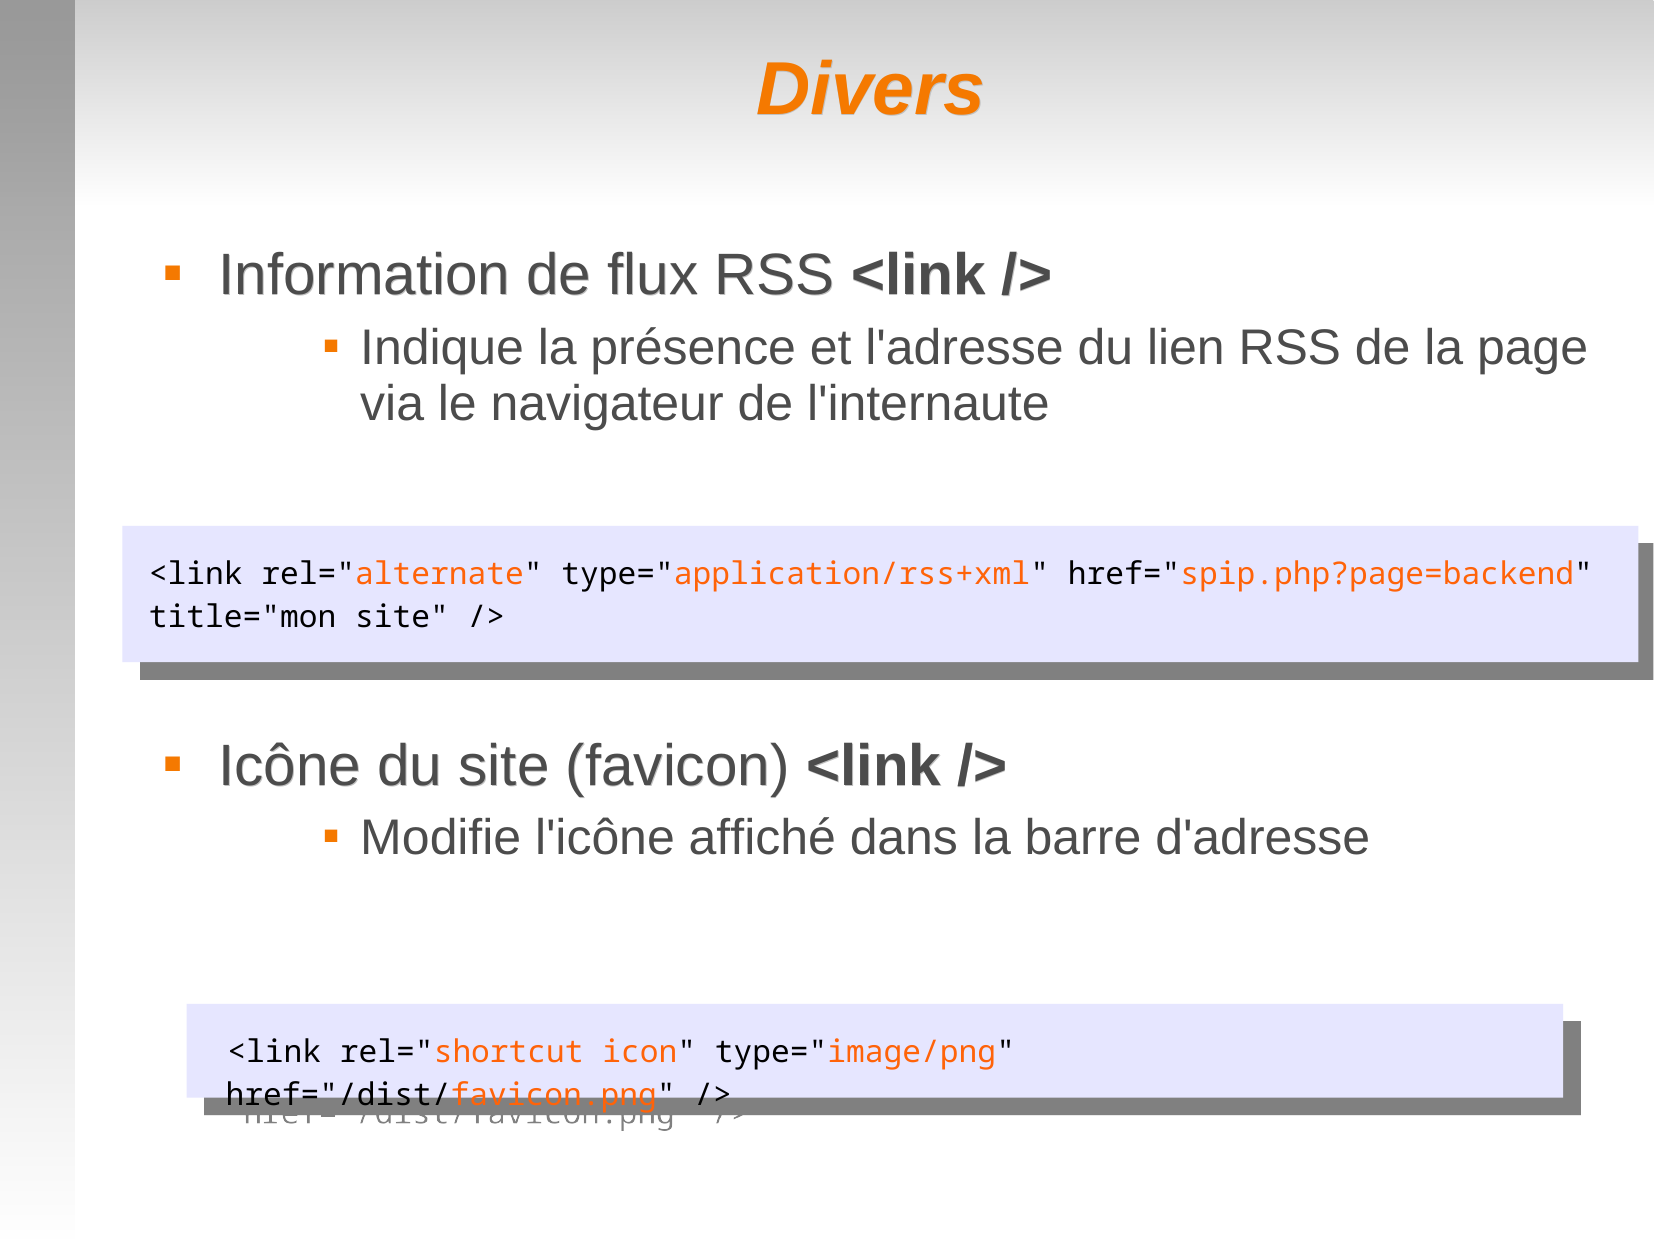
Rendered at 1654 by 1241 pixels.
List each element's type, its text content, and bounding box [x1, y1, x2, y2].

title Divers [88, 0, 1654, 178]
list Information de flux RSS <link /> Indique la présence et l'adresse du lien RSS de la page via le navigateur de l'internaute Icône du site (favicon) <link /> Modifie l'icône affiché dans la barre d'adresse [147, 242, 1625, 525]
list Information de flux RSS <link /> Indique la présence et l'adresse du lien RSS de la page via le navigateur de l'internaute Icône du site (favicon) <link /> Modifie l'icône affiché dans la barre d'adresse [147, 680, 1625, 1173]
text_box <link rel="alternate" type="application/rss+xml" href="spip.php?page=backend" title="mon site" /> [122, 525, 1639, 650]
text_box <link rel="shortcut icon" type="image/png" href="/dist/favicon.png" /> [186, 1003, 1564, 1092]
